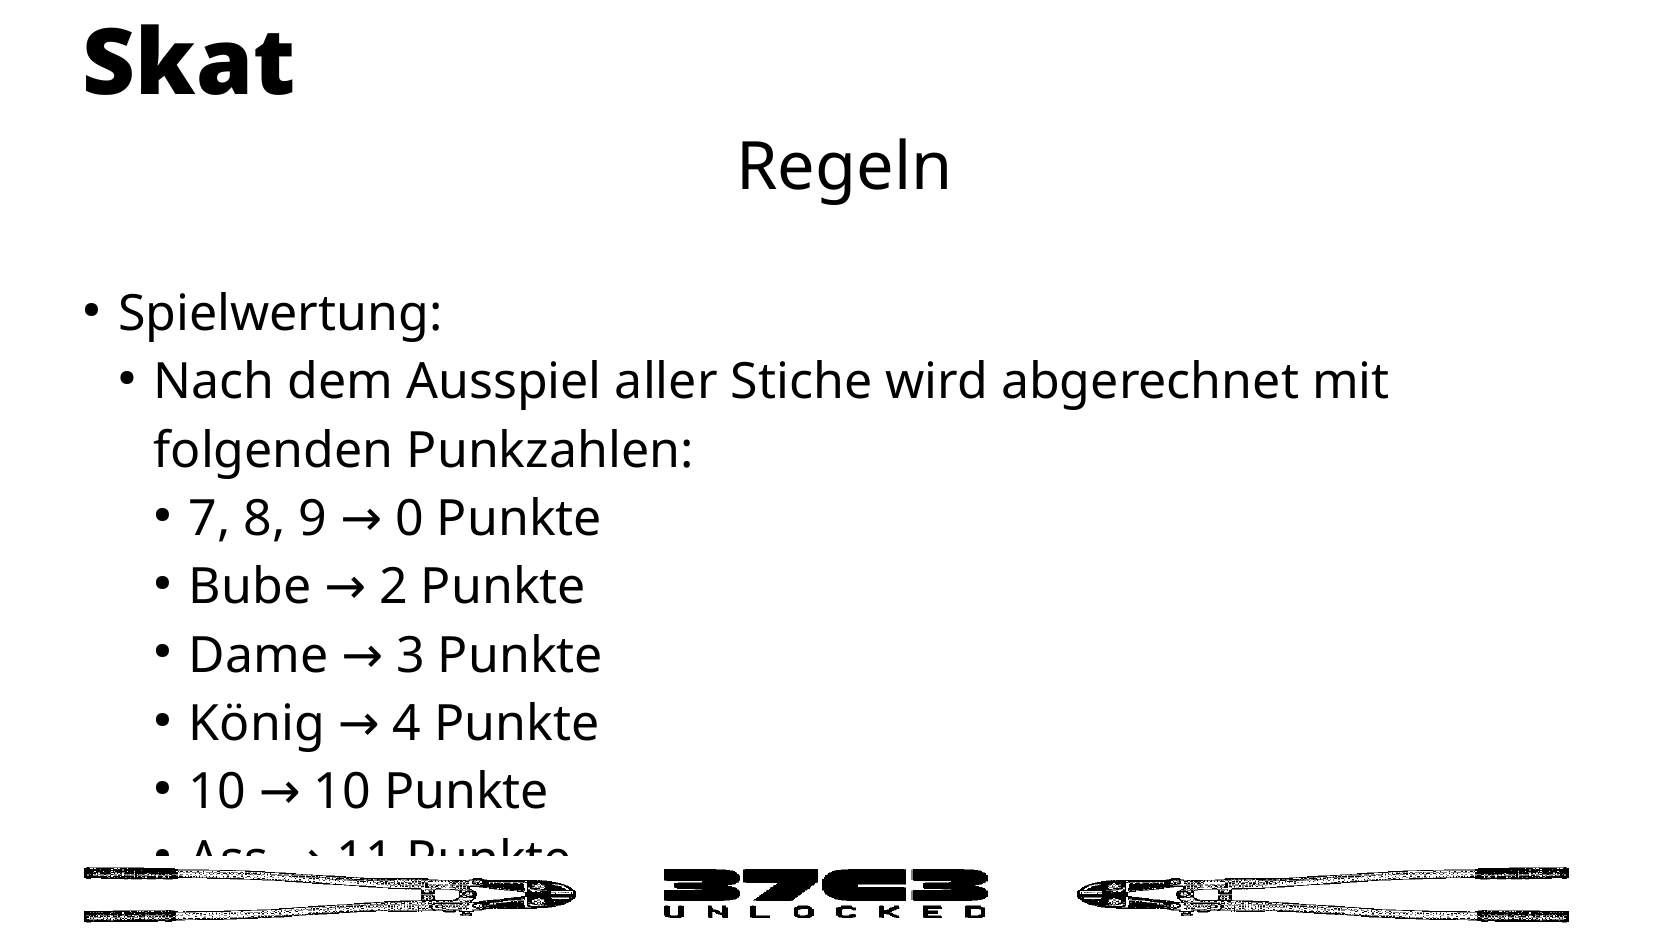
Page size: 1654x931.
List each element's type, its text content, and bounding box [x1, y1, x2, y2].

subtitle Regeln Spielwertung: Nach dem Ausspiel aller Stiche wird abgerechnet mit folgenden Punkzahlen: 7, 8, 9 → 0 Punkte Bube → 2 Punkte Dame → 3 Punkte König → 4 Punkte 10 → 10 Punkte Ass → 11 Punkte [82, 118, 1571, 827]
title Skat [82, 0, 1571, 118]
picture [0, 856, 1654, 931]
